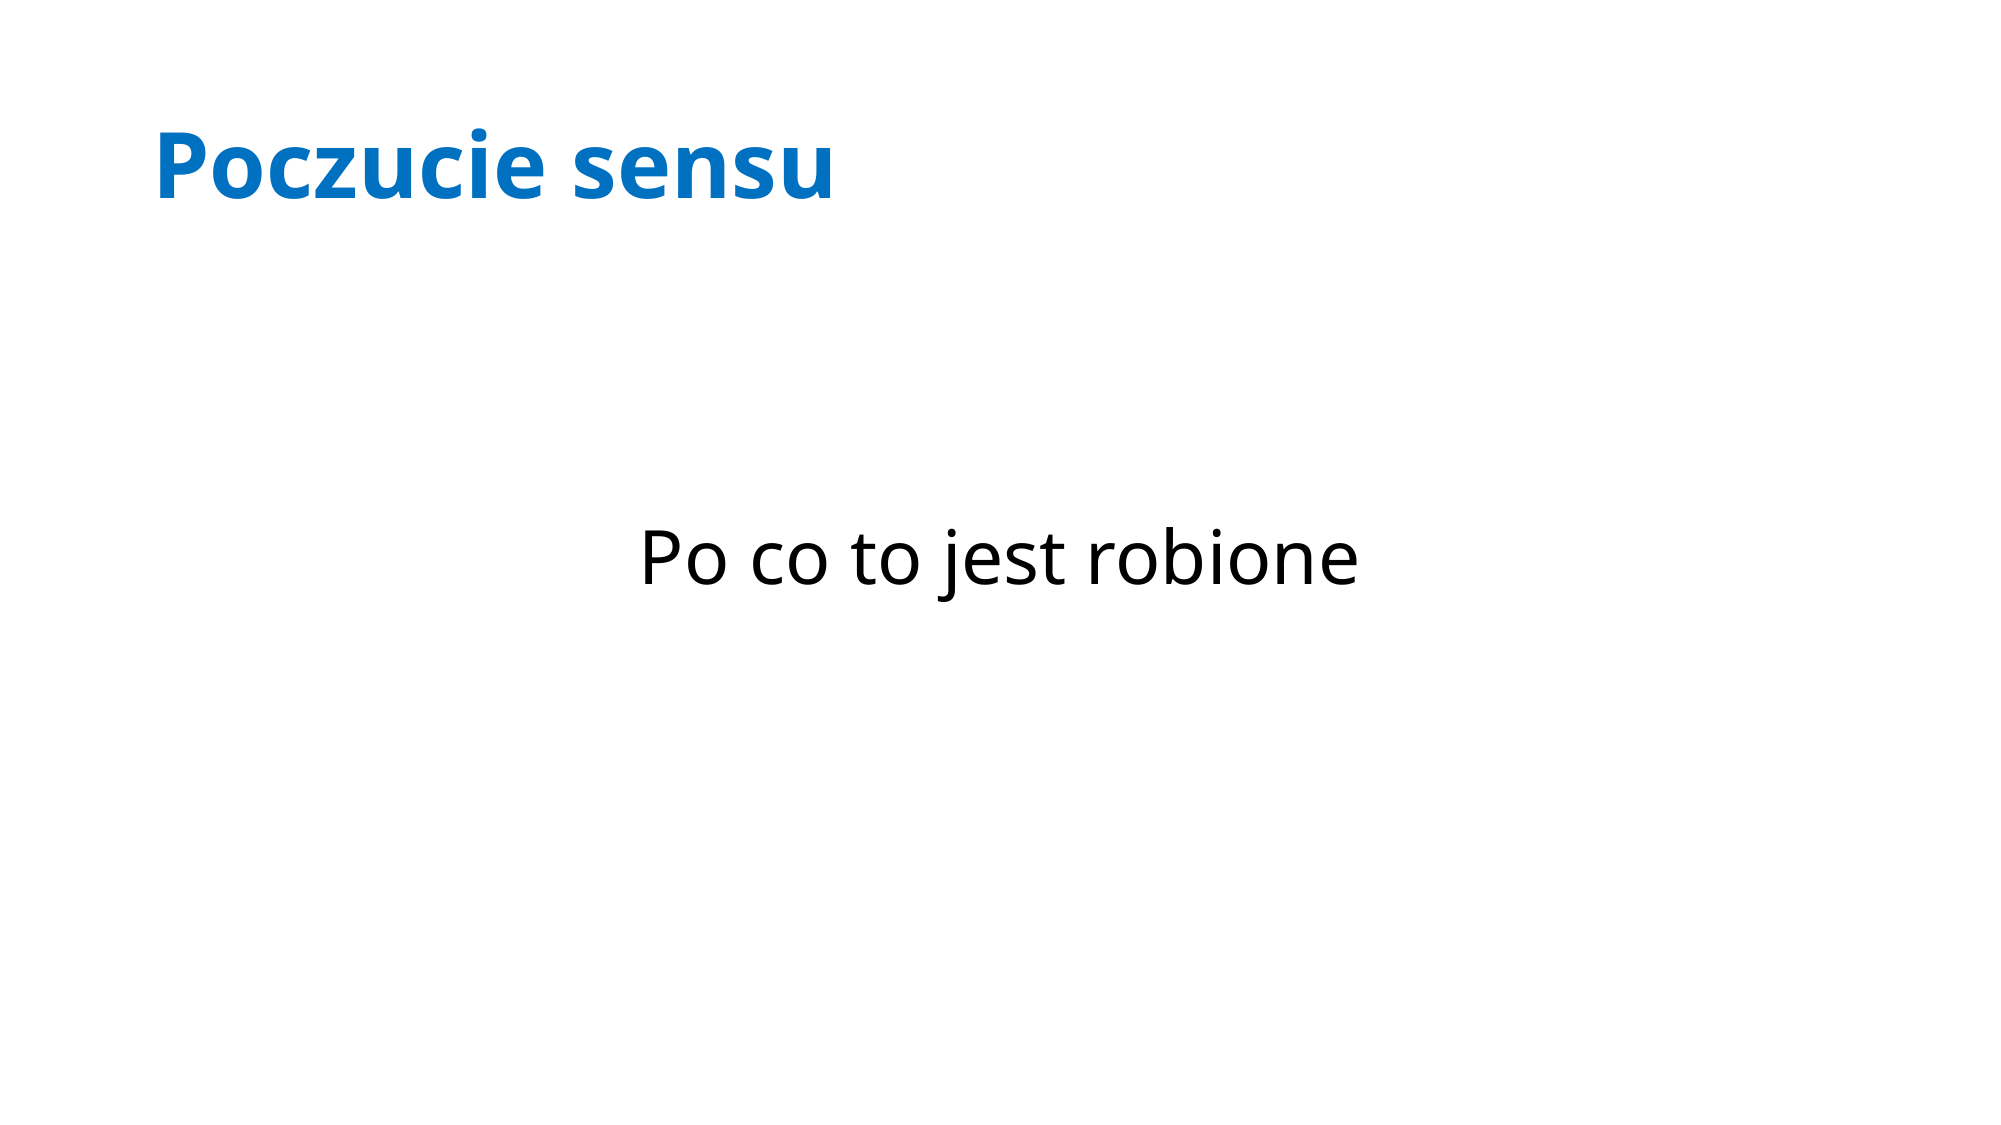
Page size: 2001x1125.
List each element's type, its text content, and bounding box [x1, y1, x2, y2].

title Poczucie sensu [137, 59, 1863, 278]
list Po co to jest robione [137, 299, 1863, 1014]
